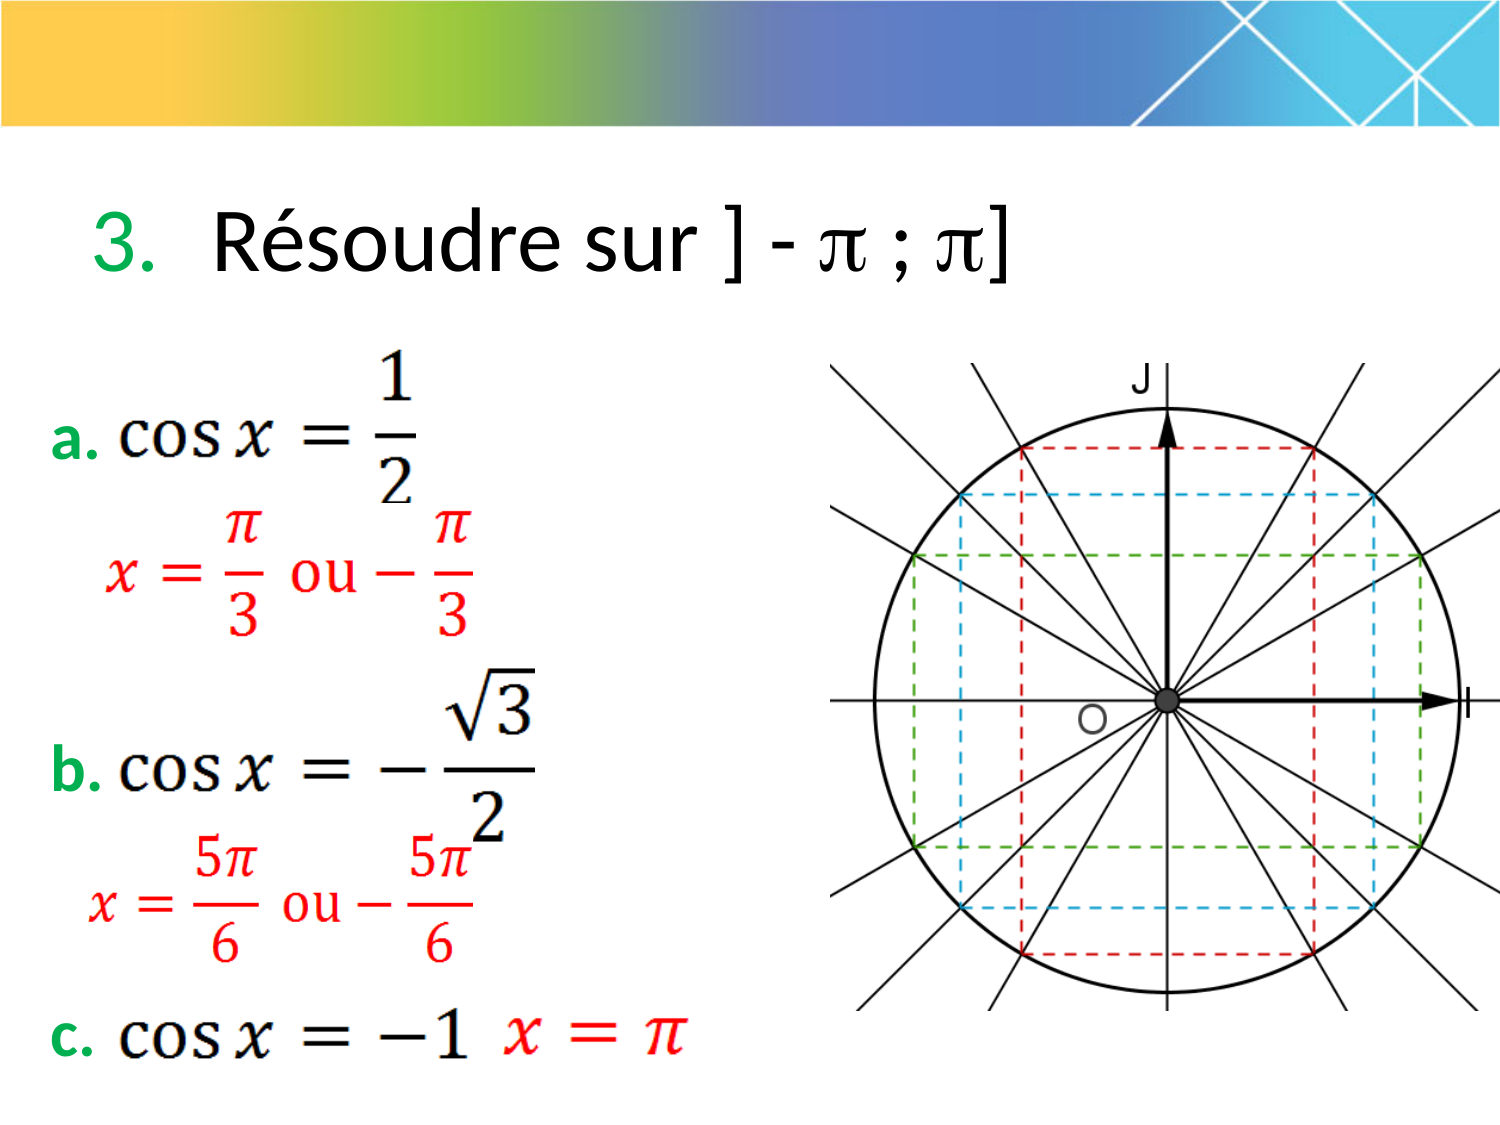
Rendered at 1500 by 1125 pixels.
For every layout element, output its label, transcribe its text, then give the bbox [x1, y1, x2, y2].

picture [503, 984, 690, 1086]
title Résoudre sur ] -  ; ] [75, 164, 1426, 305]
picture [830, 363, 1500, 1011]
text_box a. b. c. [35, 385, 821, 1125]
picture [105, 339, 473, 650]
picture [88, 653, 535, 975]
picture [0, 0, 1500, 128]
picture [117, 988, 472, 1090]
